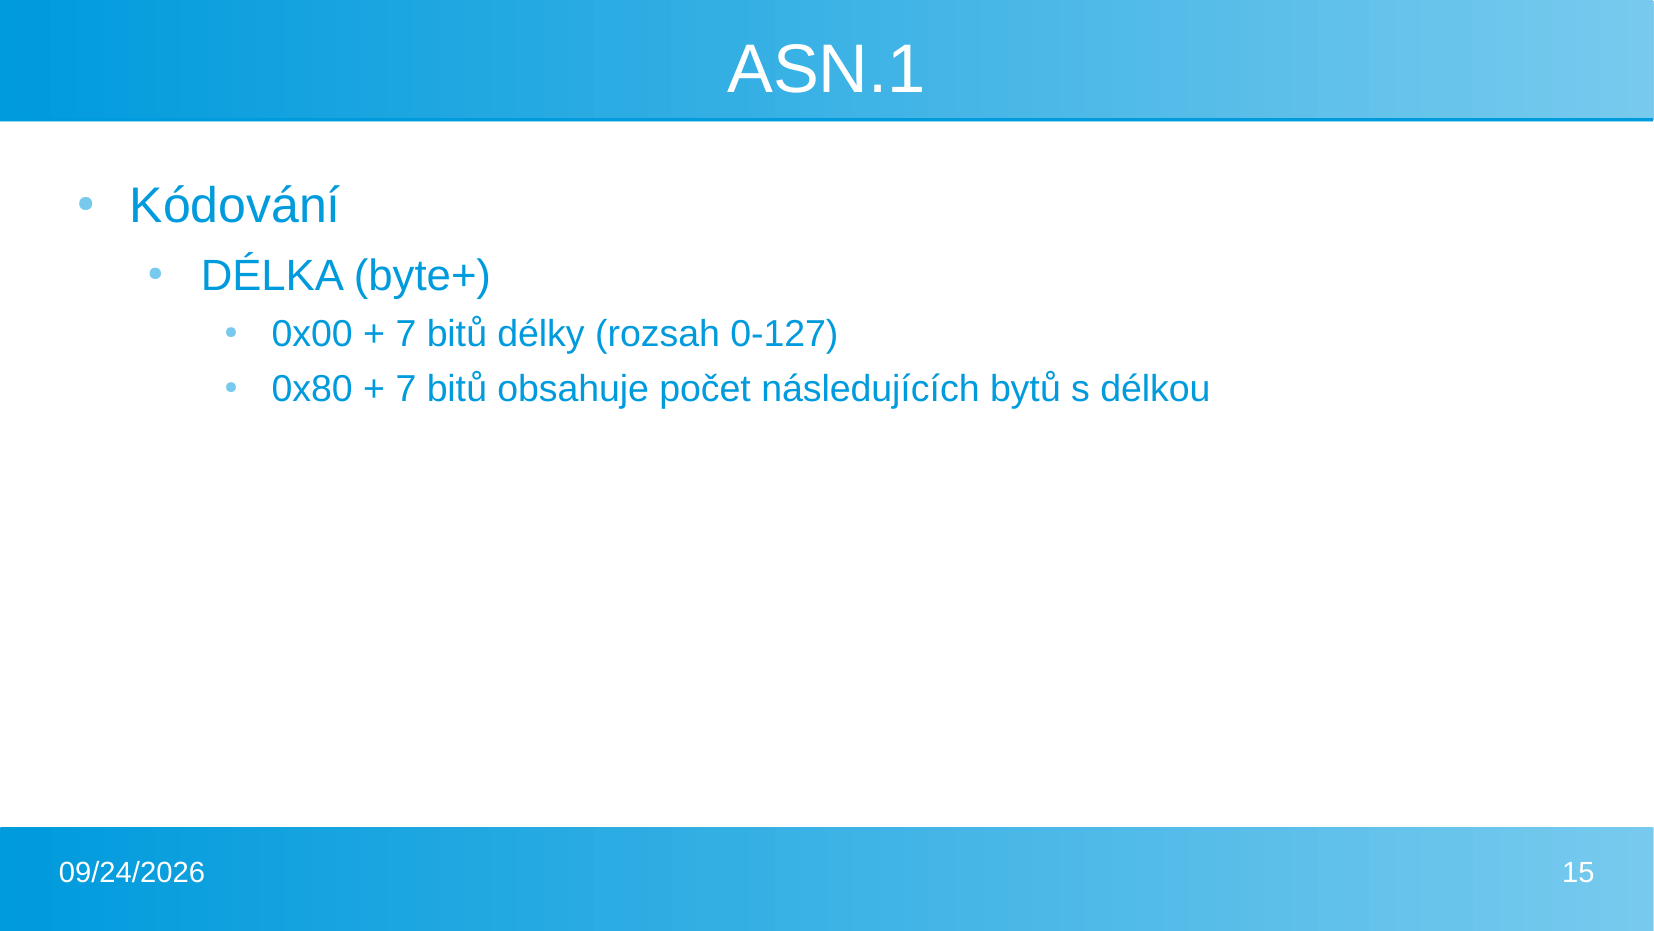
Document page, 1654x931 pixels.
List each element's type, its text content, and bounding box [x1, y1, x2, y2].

title ASN.1 [59, 29, 1595, 108]
list Kódování DÉLKA (byte+) 0x00 + 7 bitů délky (rozsah 0-127) 0x80 + 7 bitů obsahuje počet následujících bytů s délkou [59, 177, 1595, 768]
